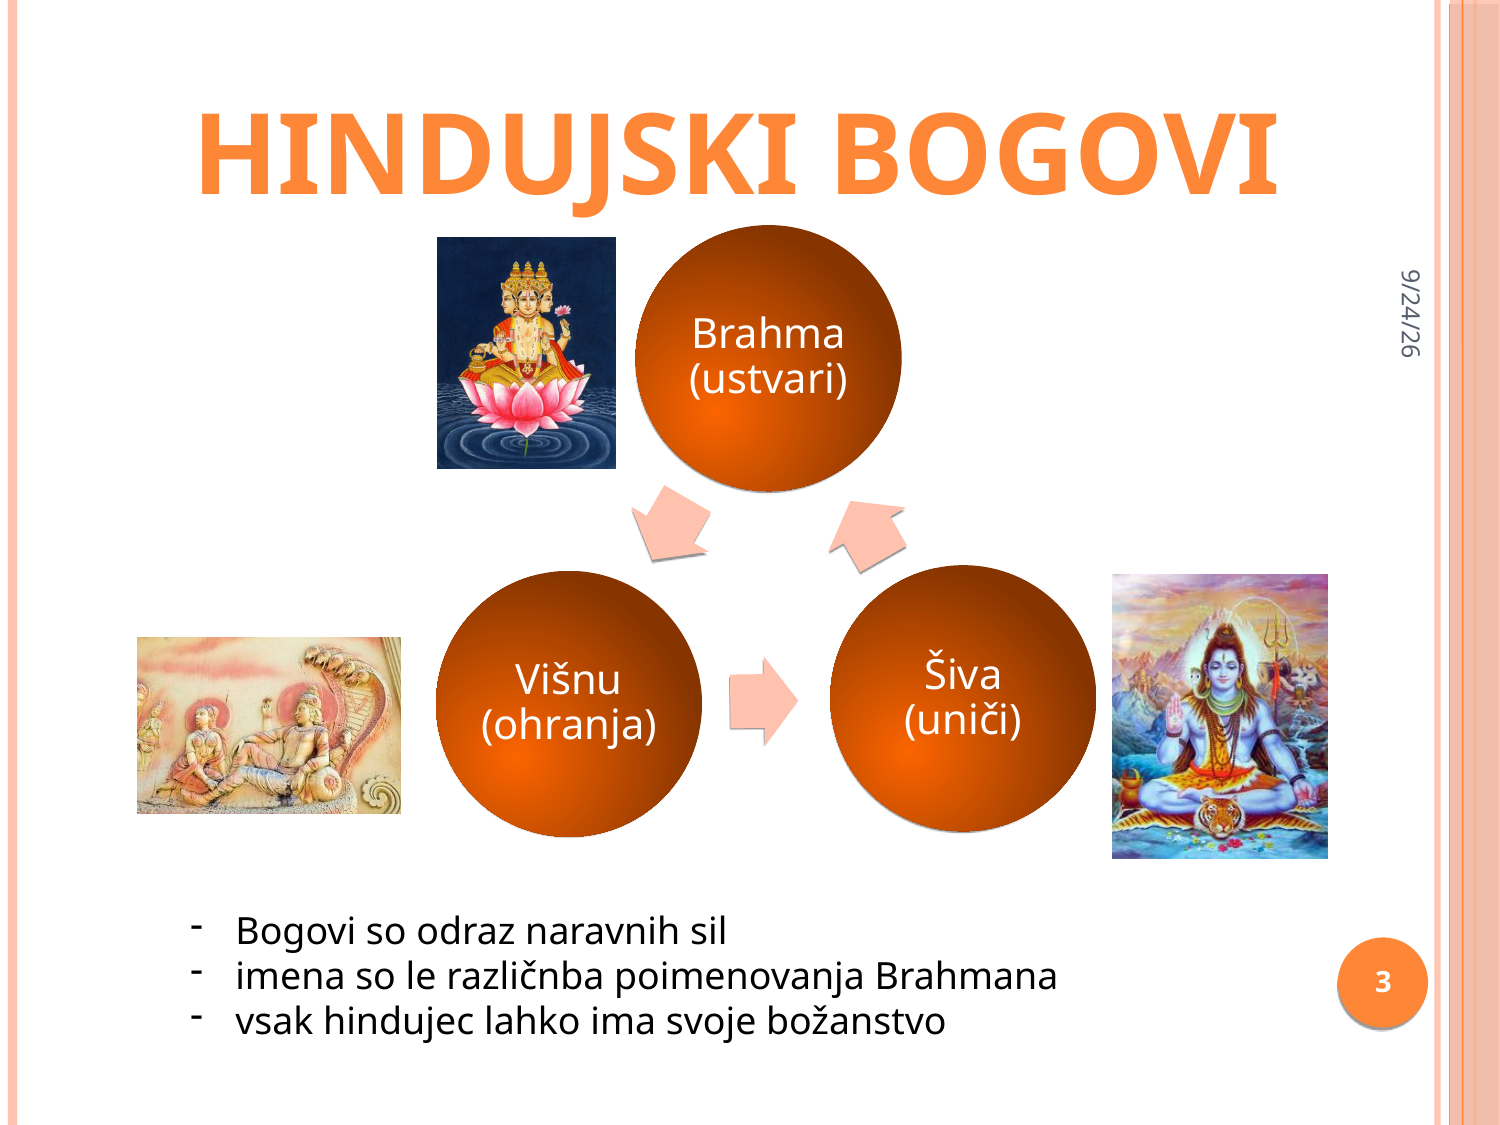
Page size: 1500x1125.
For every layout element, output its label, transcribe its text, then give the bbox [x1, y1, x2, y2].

picture [437, 237, 616, 469]
text_box [828, 500, 907, 573]
slide_number 6/3/19 [1378, 43, 1442, 374]
text_box Višnu (ohranja) [436, 570, 703, 837]
text_box Bogovi so odraz naravnih sil imena so le različnba poimenovanja Brahmana vsak hindujec lahko ima svoje božanstvo [175, 899, 1075, 1095]
picture [1112, 574, 1328, 859]
text_box Brahma (ustvari) [635, 225, 902, 492]
slide_number <number> [1333, 940, 1434, 1026]
text_box Hindujski bogovi [177, 74, 1296, 225]
text_box Šiva (uniči) [830, 565, 1097, 832]
text_box [729, 656, 799, 746]
text_box [631, 485, 711, 560]
picture [137, 637, 401, 814]
